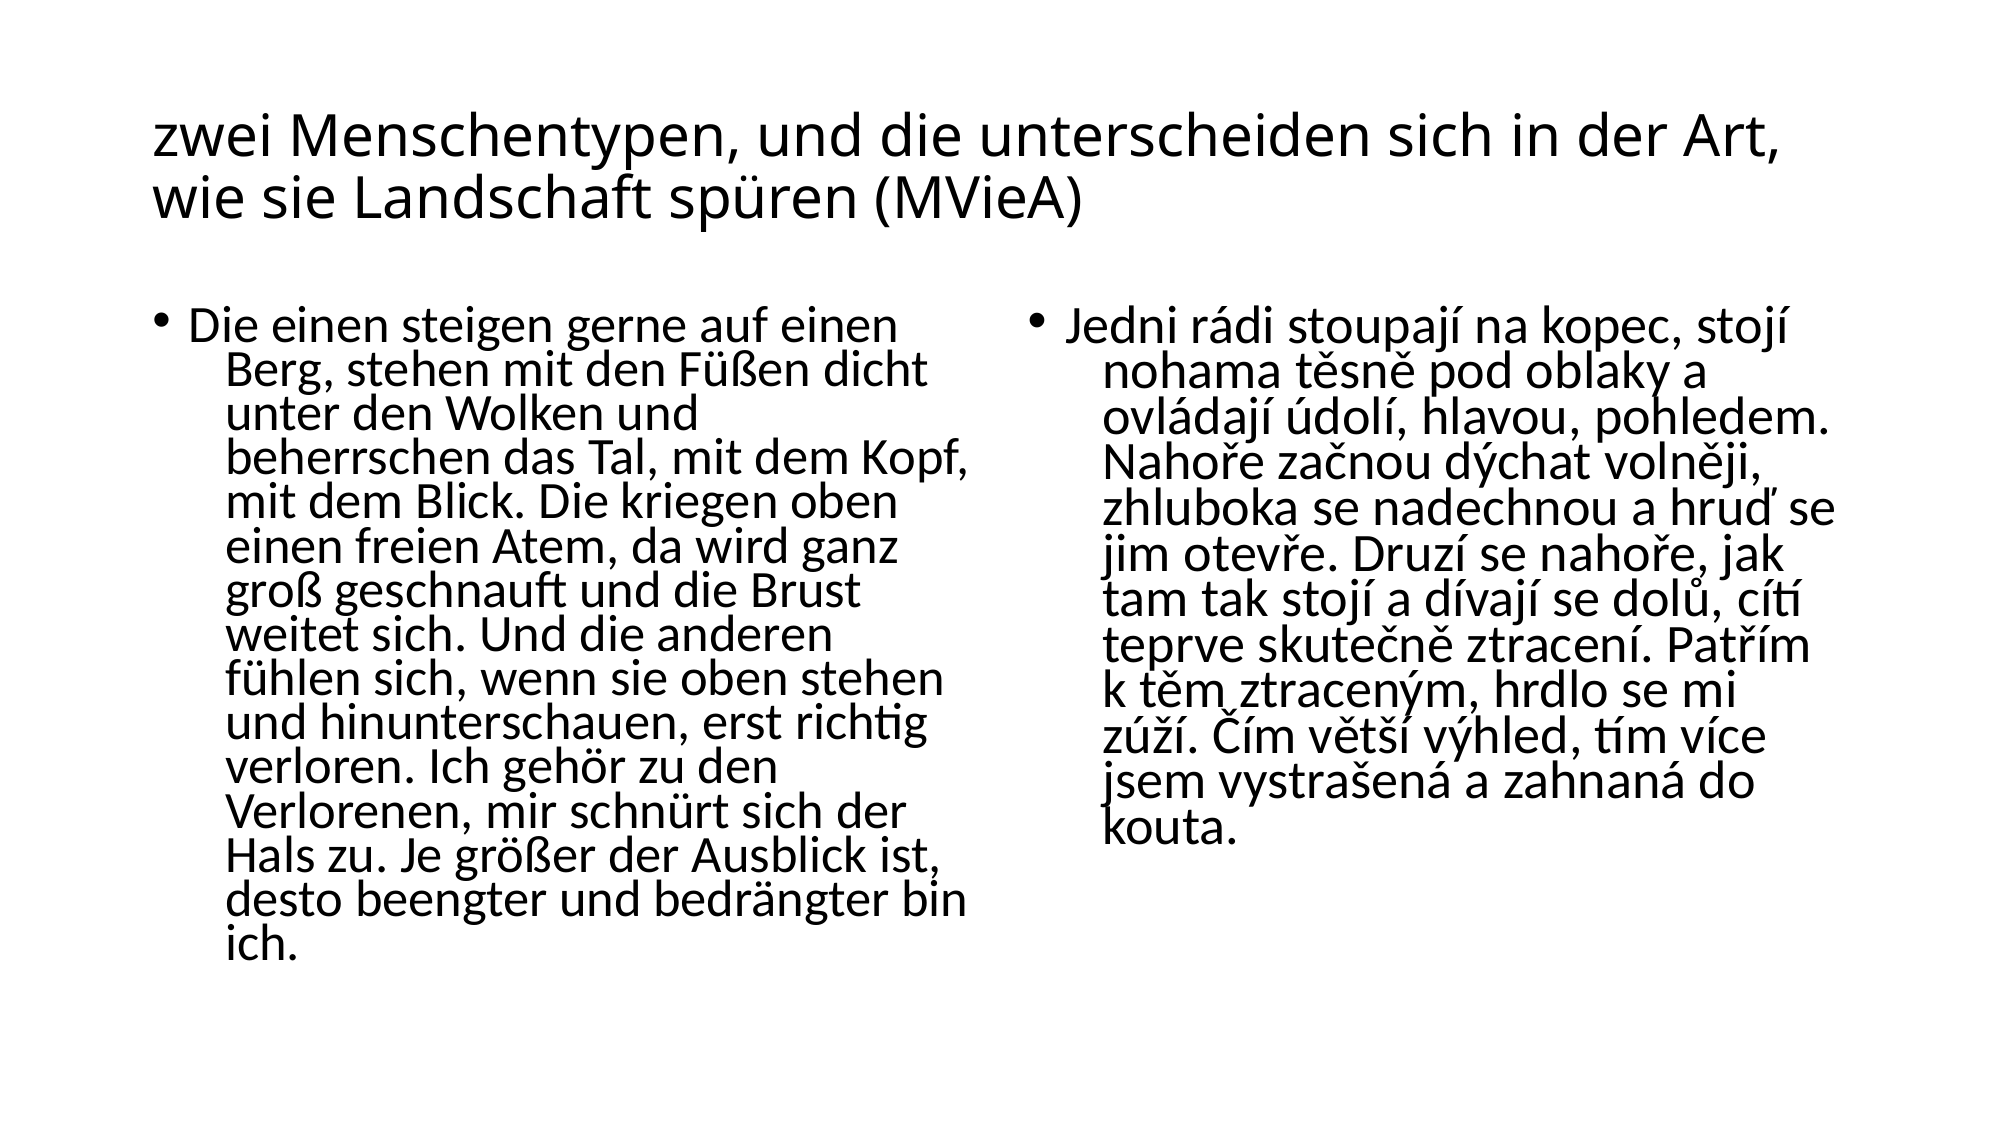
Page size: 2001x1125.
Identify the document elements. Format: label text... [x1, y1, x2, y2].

list Jedni rádi stoupají na kopec, stojí nohama těsně pod oblaky a ovládají údolí, hlavou, pohledem. Nahoře začnou dýchat volněji, zhluboka se nadechnou a hruď se jim otevře. Druzí se nahoře, jak tam tak stojí a dívají se dolů, cítí teprve skutečně ztracení. Patřím k těm ztraceným, hrdlo se mi zúží. Čím větší výhled, tím více jsem vystrašená a zahnaná do kouta. [1012, 299, 1863, 1014]
title zwei Menschentypen, und die unterscheiden sich in der Art, wie sie Landschaft spüren (MVieA) [137, 59, 1863, 278]
list Die einen steigen gerne auf einen Berg, stehen mit den Füßen dicht unter den Wolken und beherrschen das Tal, mit dem Kopf, mit dem Blick. Die kriegen oben einen freien Atem, da wird ganz groß geschnauft und die Brust weitet sich. Und die anderen fühlen sich, wenn sie oben stehen und hinunterschauen, erst richtig verloren. Ich gehör zu den Verlorenen, mir schnürt sich der Hals zu. Je größer der Ausblick ist, desto beengter und bedrängter bin ich. [137, 299, 988, 1014]
